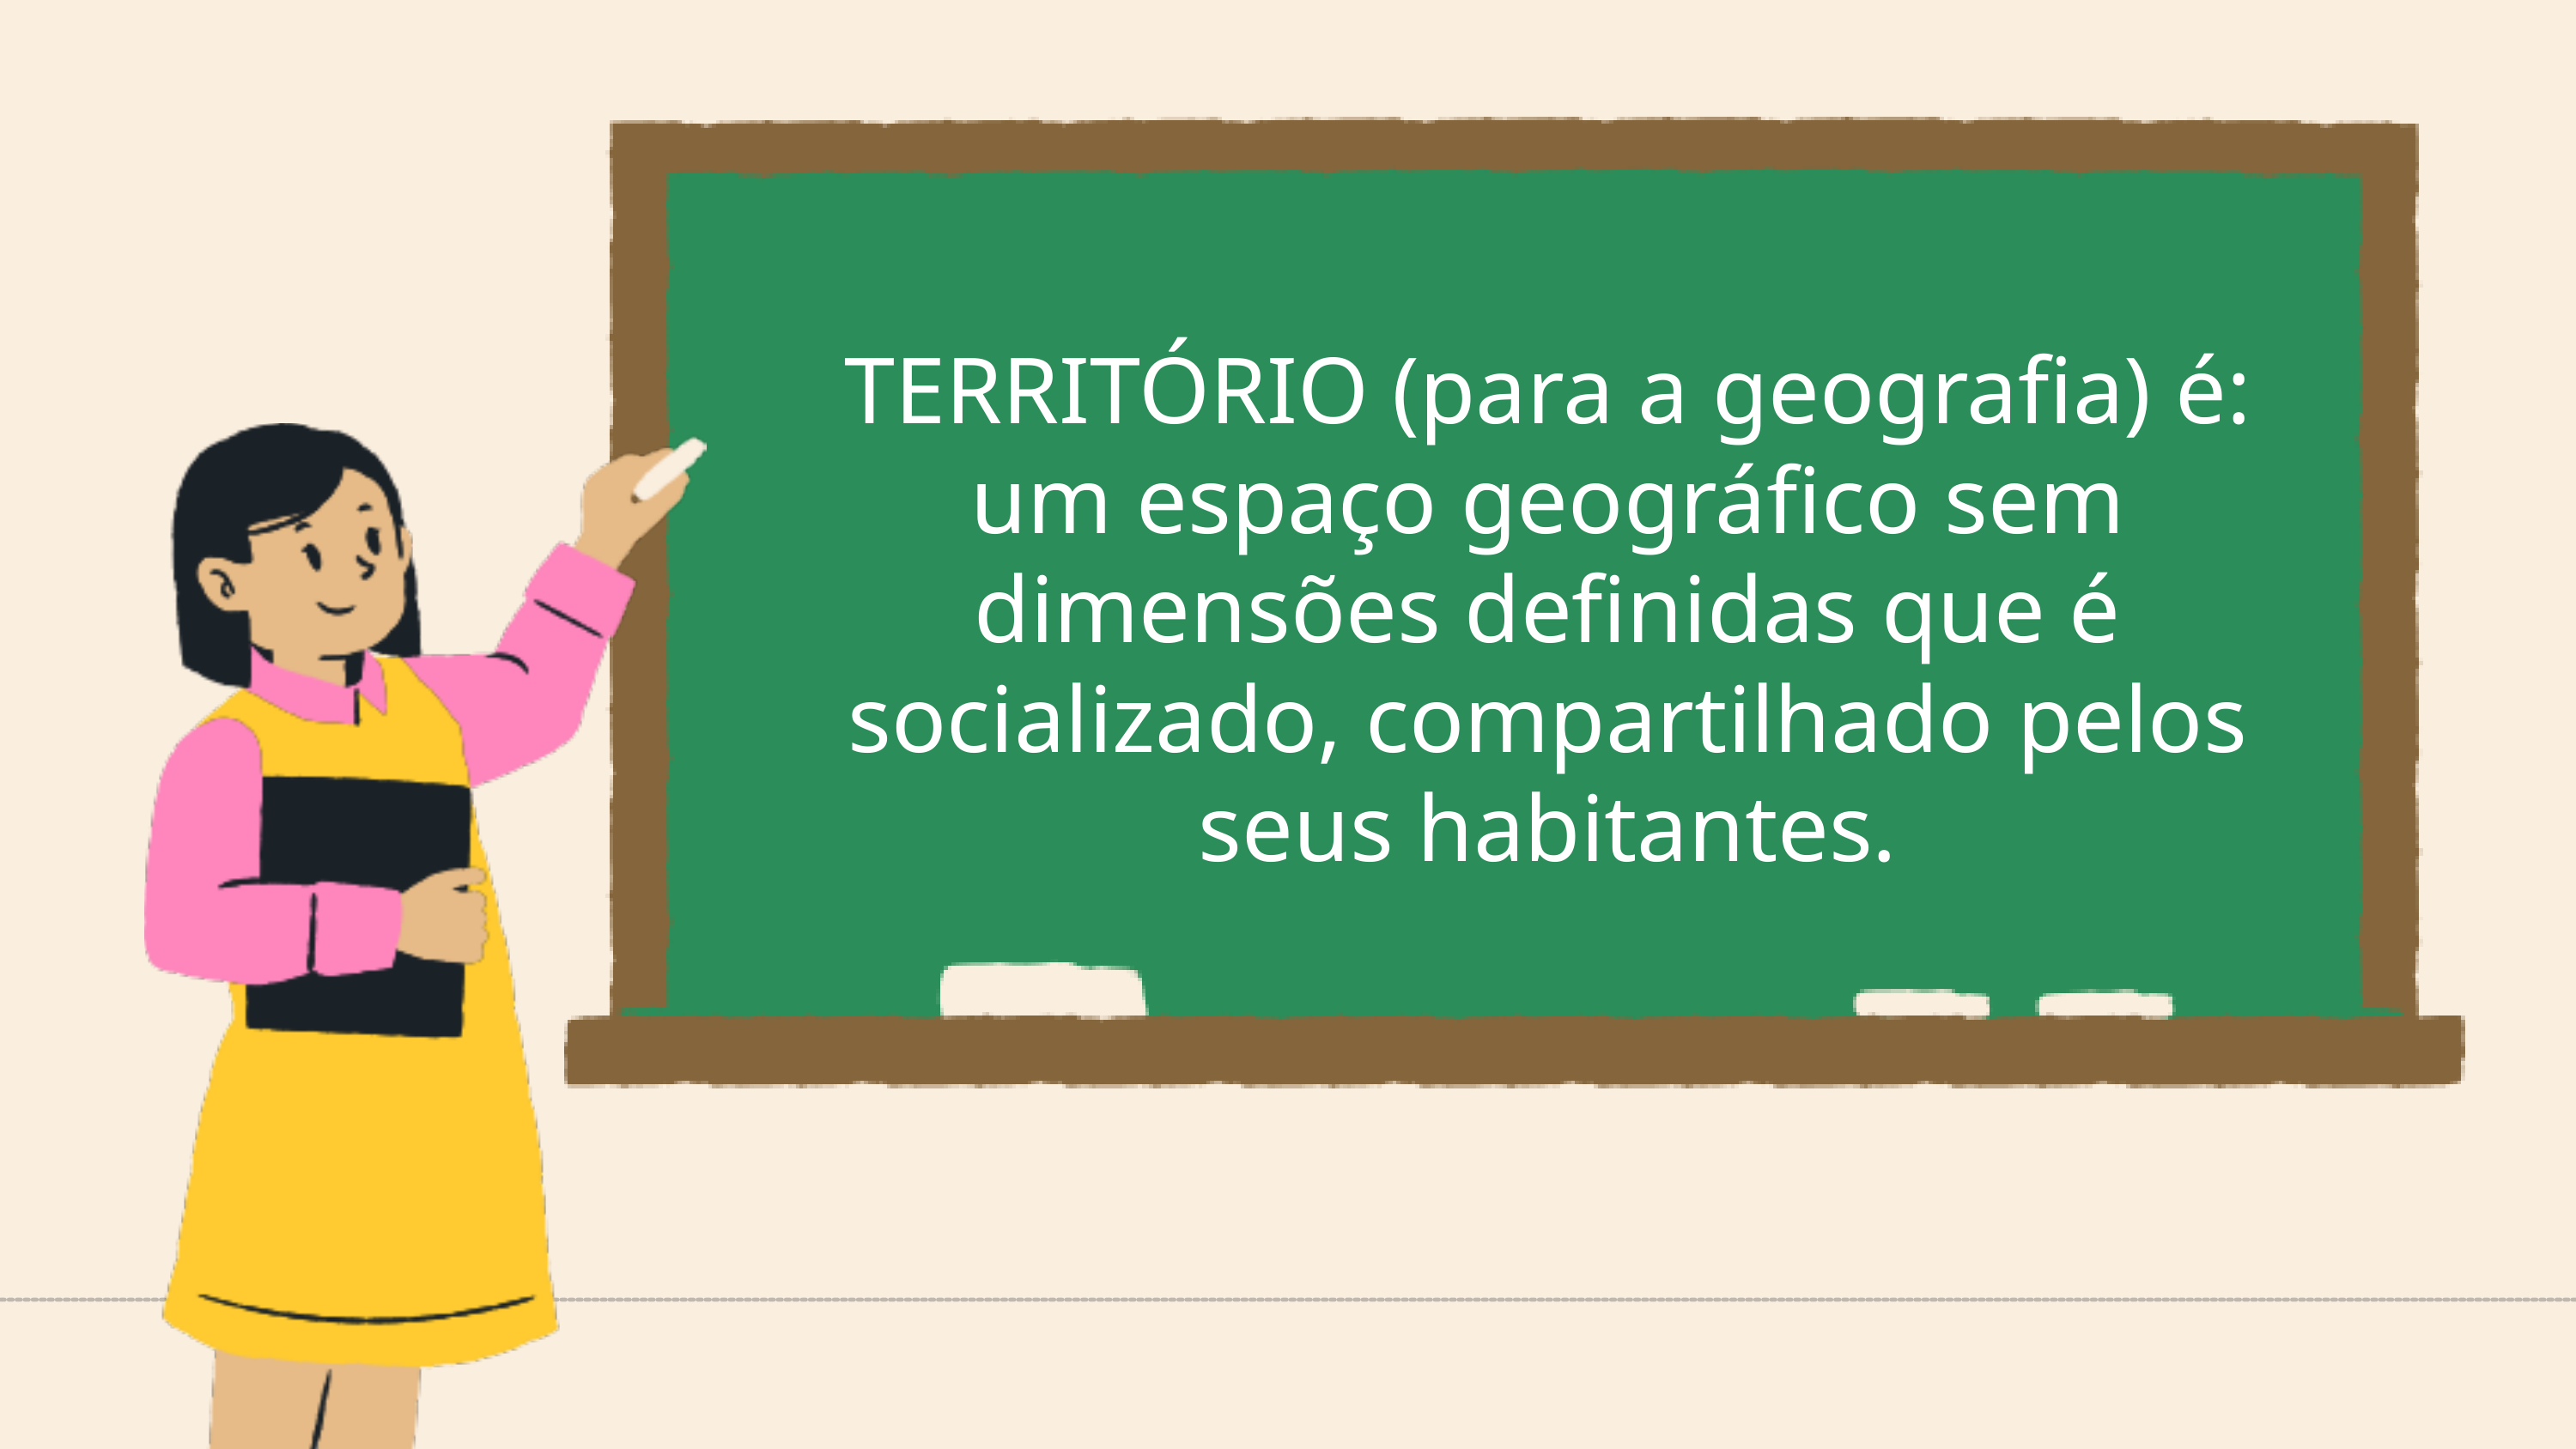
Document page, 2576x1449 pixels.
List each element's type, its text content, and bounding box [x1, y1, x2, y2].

picture [144, 117, 2465, 1449]
text_box TERRITÓRIO (para a geografia) é: um espaço geográfico sem dimensões definidas que é socializado, compartilhado pelos seus habitantes. [823, 332, 2274, 880]
